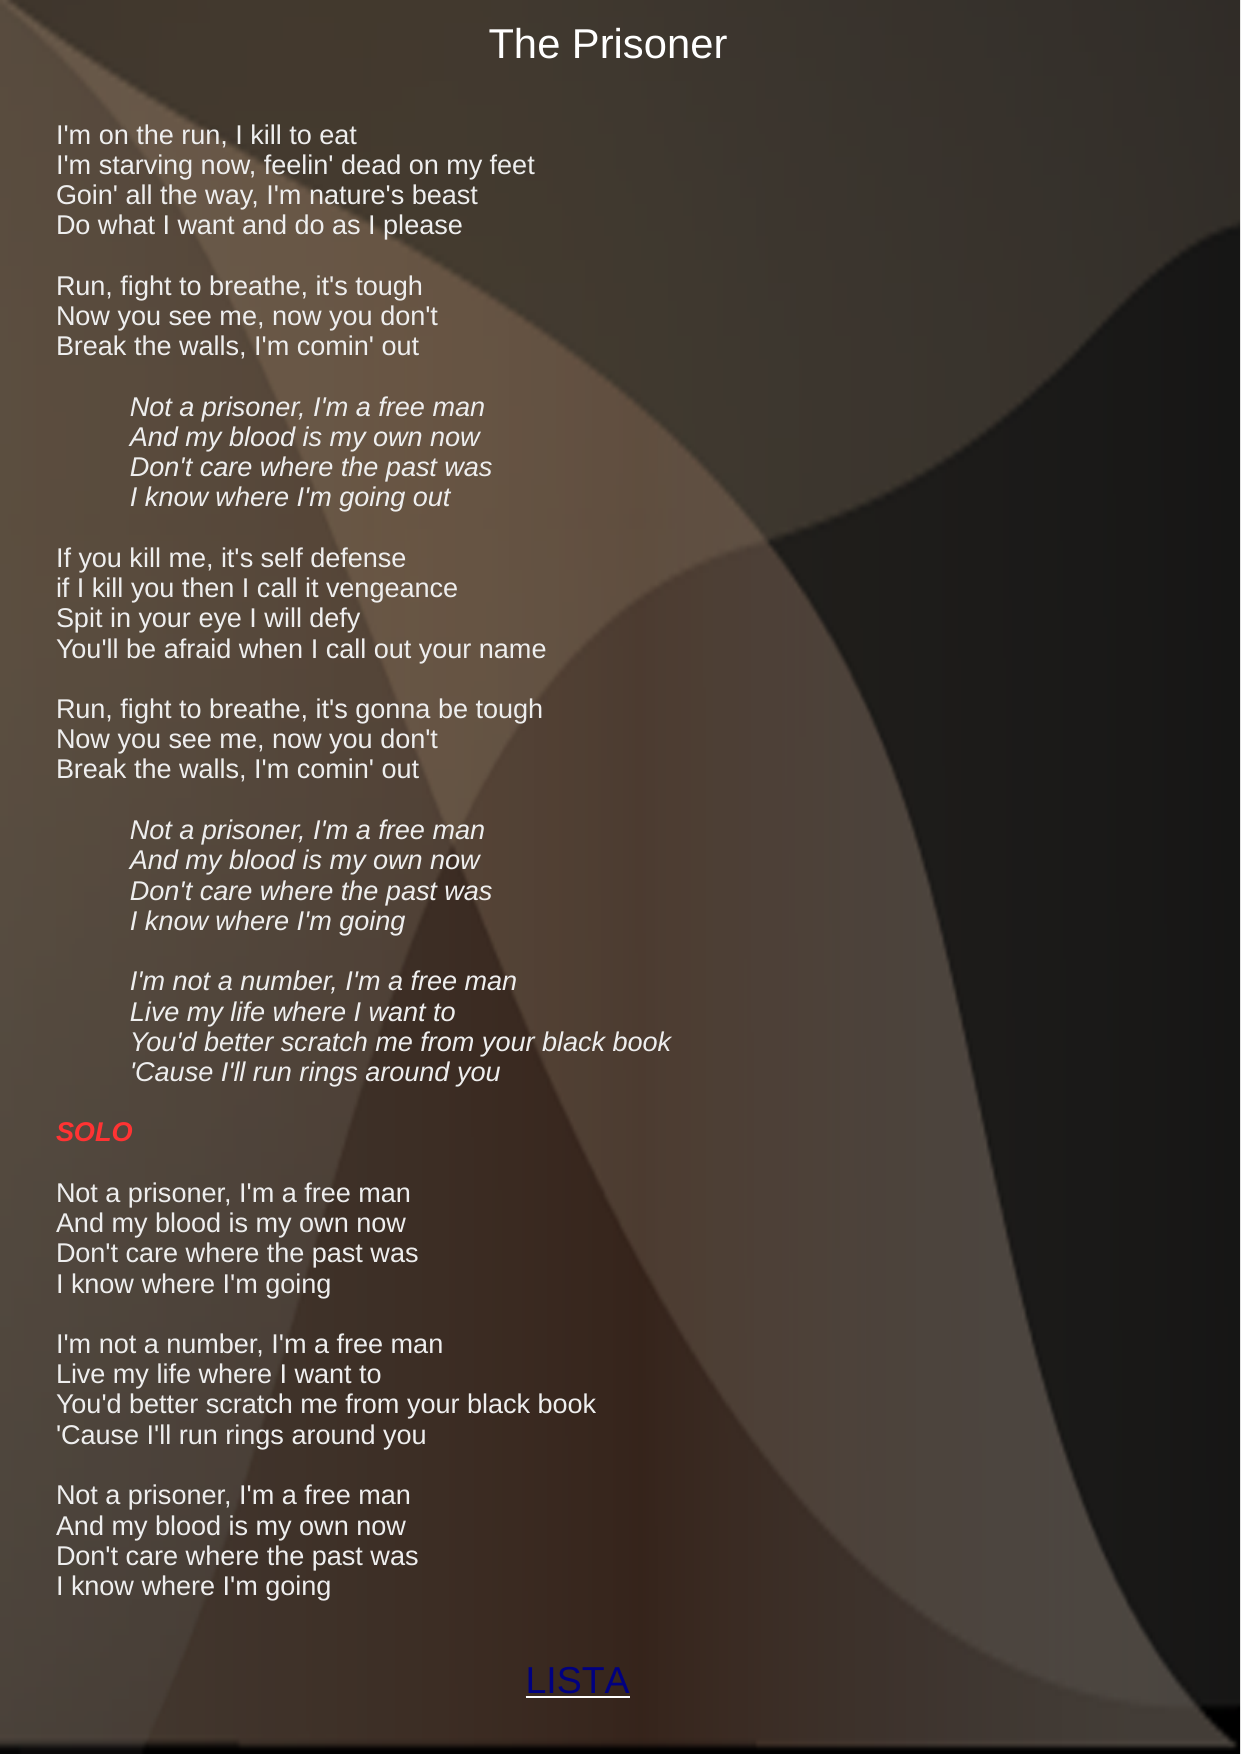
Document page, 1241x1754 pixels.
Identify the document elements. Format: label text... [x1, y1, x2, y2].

title The Prisoner [76, 21, 1140, 68]
text_box I'm on the run, I kill to eat I'm starving now, feelin' dead on my feet Goin' all the way, I'm nature's beast Do what I want and do as I please Run, fight to breathe, it's tough Now you see me, now you don't Break the walls, I'm comin' out Not a prisoner, I'm a free man And my blood is my own now Don't care where the past was I know where I'm going out If you kill me, it's self defense if I kill you then I call it vengeance Spit in your eye I will defy You'll be afraid when I call out your name Run, fight to breathe, it's gonna be tough Now you see me, now you don't Break the walls, I'm comin' out Not a prisoner, I'm a free man And my blood is my own now Don't care where the past was I know where I'm going I'm not a number, I'm a free man Live my life where I want to You'd better scratch me from your black book 'Cause I'll run rings around you SOLO Not a prisoner, I'm a free man And my blood is my own now Don't care where the past was I know where I'm going I'm not a number, I'm a free man Live my life where I want to You'd better scratch me from your black book 'Cause I'll run rings around you Not a prisoner, I'm a free man And my blood is my own now Don't care where the past was I know where I'm going [41, 112, 1199, 1754]
picture [0, 0, 1241, 1754]
